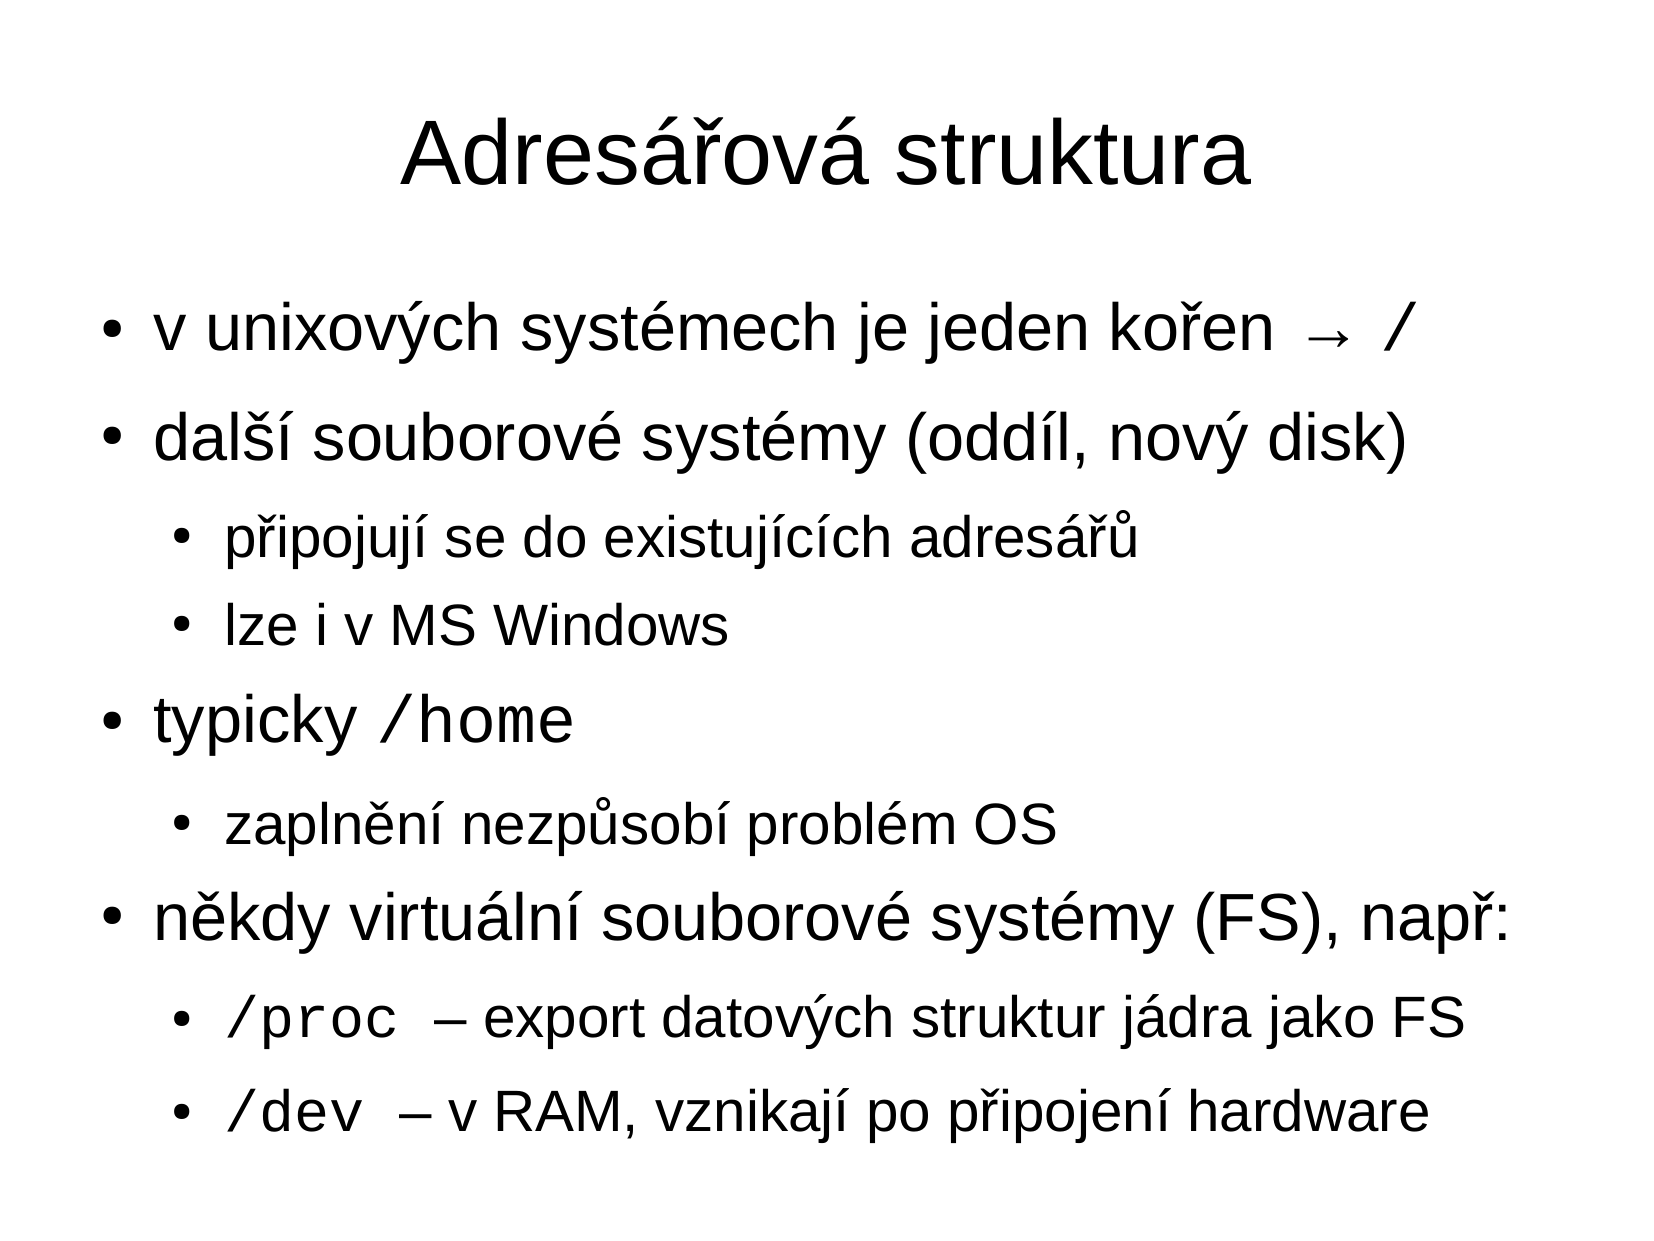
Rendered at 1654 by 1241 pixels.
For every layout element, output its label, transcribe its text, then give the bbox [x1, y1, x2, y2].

title Adresářová struktura [82, 56, 1571, 250]
list v unixových systémech je jeden kořen → / další souborové systémy (oddíl, nový disk) připojují se do existujících adresářů lze i v MS Windows typicky /home zaplnění nezpůsobí problém OS někdy virtuální souborové systémy (FS), např: /proc – export datových struktur jádra jako FS /dev – v RAM, vznikají po připojení hardware [82, 290, 1571, 1149]
